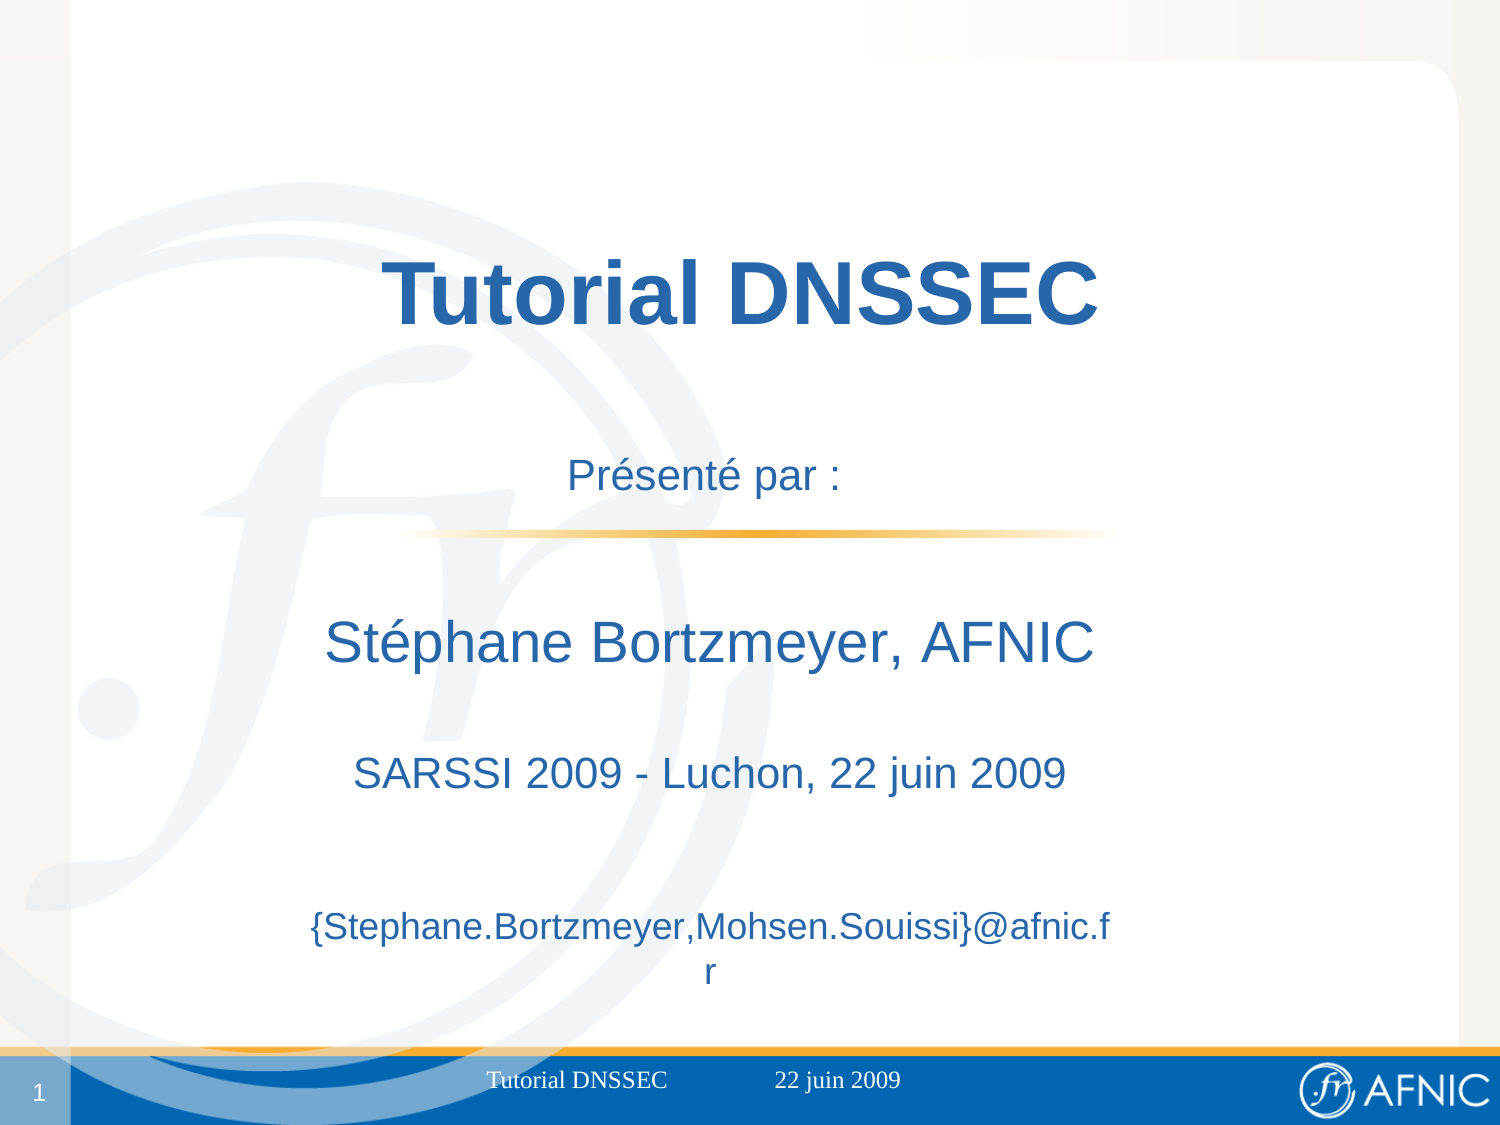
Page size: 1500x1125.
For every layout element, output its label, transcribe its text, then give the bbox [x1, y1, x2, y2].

text_box Présenté par : Stéphane Bortzmeyer, AFNIC SARSSI 2009 - Luchon, 22 juin 2009 {Stephane.Bortzmeyer,Mohsen.Souissi}@afnic.fr [293, 441, 1127, 1042]
picture [0, 0, 1500, 1125]
title Tutorial DNSSEC [112, 112, 1388, 626]
